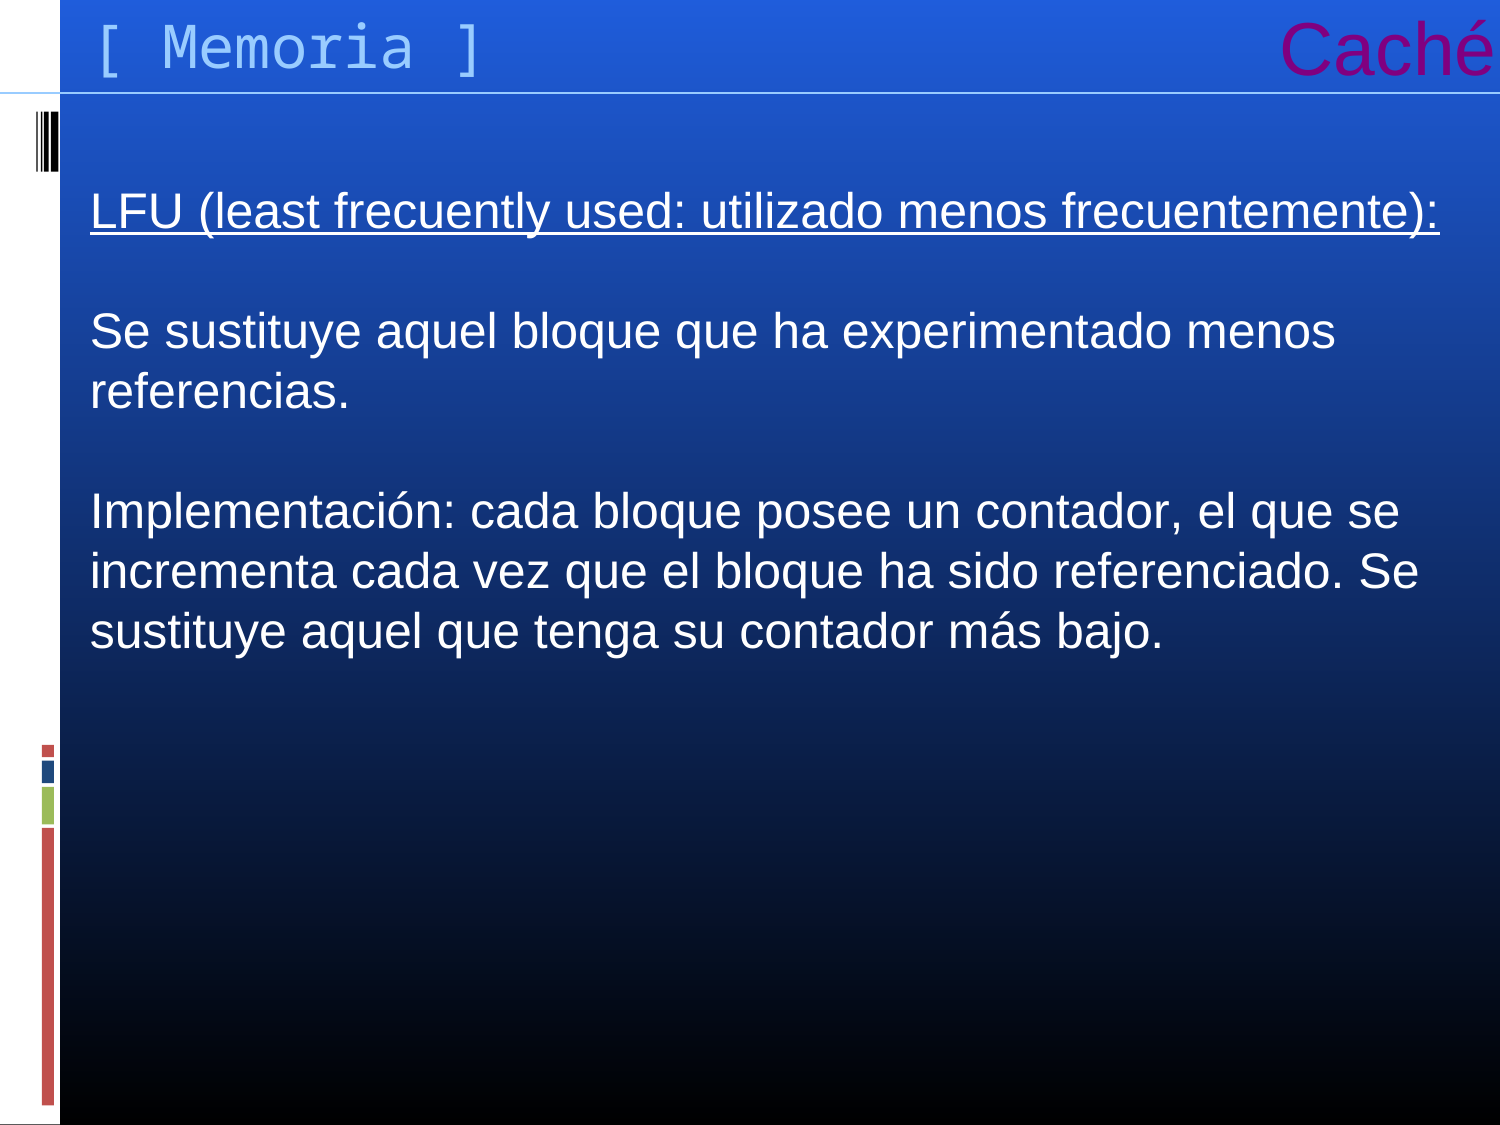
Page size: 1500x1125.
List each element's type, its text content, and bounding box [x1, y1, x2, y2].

text_box Caché [388, 0, 1497, 91]
text_box LFU (least frecuently used: utilizado menos frecuentemente): Se sustituye aquel bloque que ha experimentado menos referencias. Implementación: cada bloque posee un contador, el que se incrementa cada vez que el bloque ha sido referenciado. Se sustituye aquel que tenga su contador más bajo. [75, 171, 1459, 667]
title [ Memoria ] [0, 0, 388, 88]
